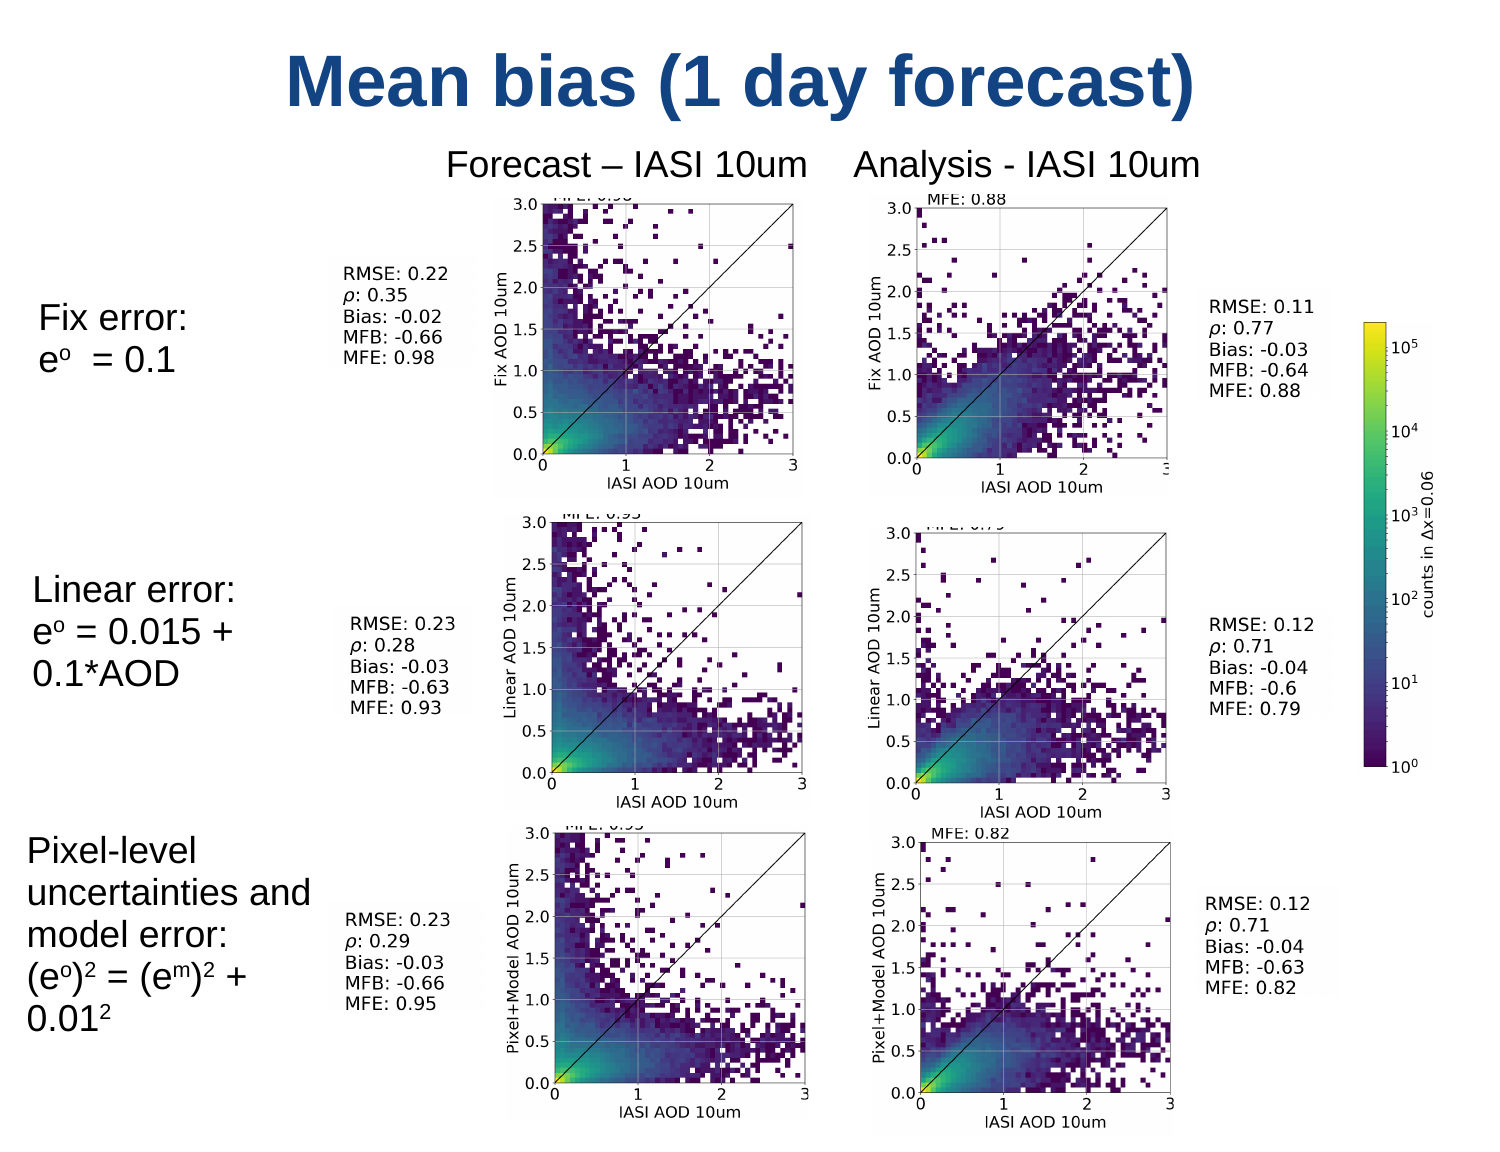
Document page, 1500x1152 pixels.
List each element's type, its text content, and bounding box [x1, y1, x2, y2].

picture [1200, 609, 1334, 718]
text_box Linear error: eo = 0.015 + 0.1*AOD [17, 561, 349, 702]
picture [1194, 885, 1339, 998]
picture [506, 826, 809, 1121]
picture [503, 514, 813, 811]
picture [867, 527, 1174, 1136]
picture [1197, 288, 1331, 398]
text_box Pixel-level uncertainties and model error: (eo)2 = (em)2 + 0.012 [11, 822, 343, 1048]
picture [1357, 286, 1453, 812]
text_box Mean bias (1 day forecast) [76, 36, 1427, 178]
text_box Forecast – IASI 10um [431, 135, 845, 231]
picture [327, 256, 478, 367]
picture [868, 194, 1169, 496]
picture [494, 198, 804, 498]
picture [328, 901, 486, 1011]
text_box Analysis - IASI 10um [838, 135, 1229, 219]
picture [333, 606, 473, 717]
text_box Fix error: eo = 0.1 [23, 289, 355, 389]
